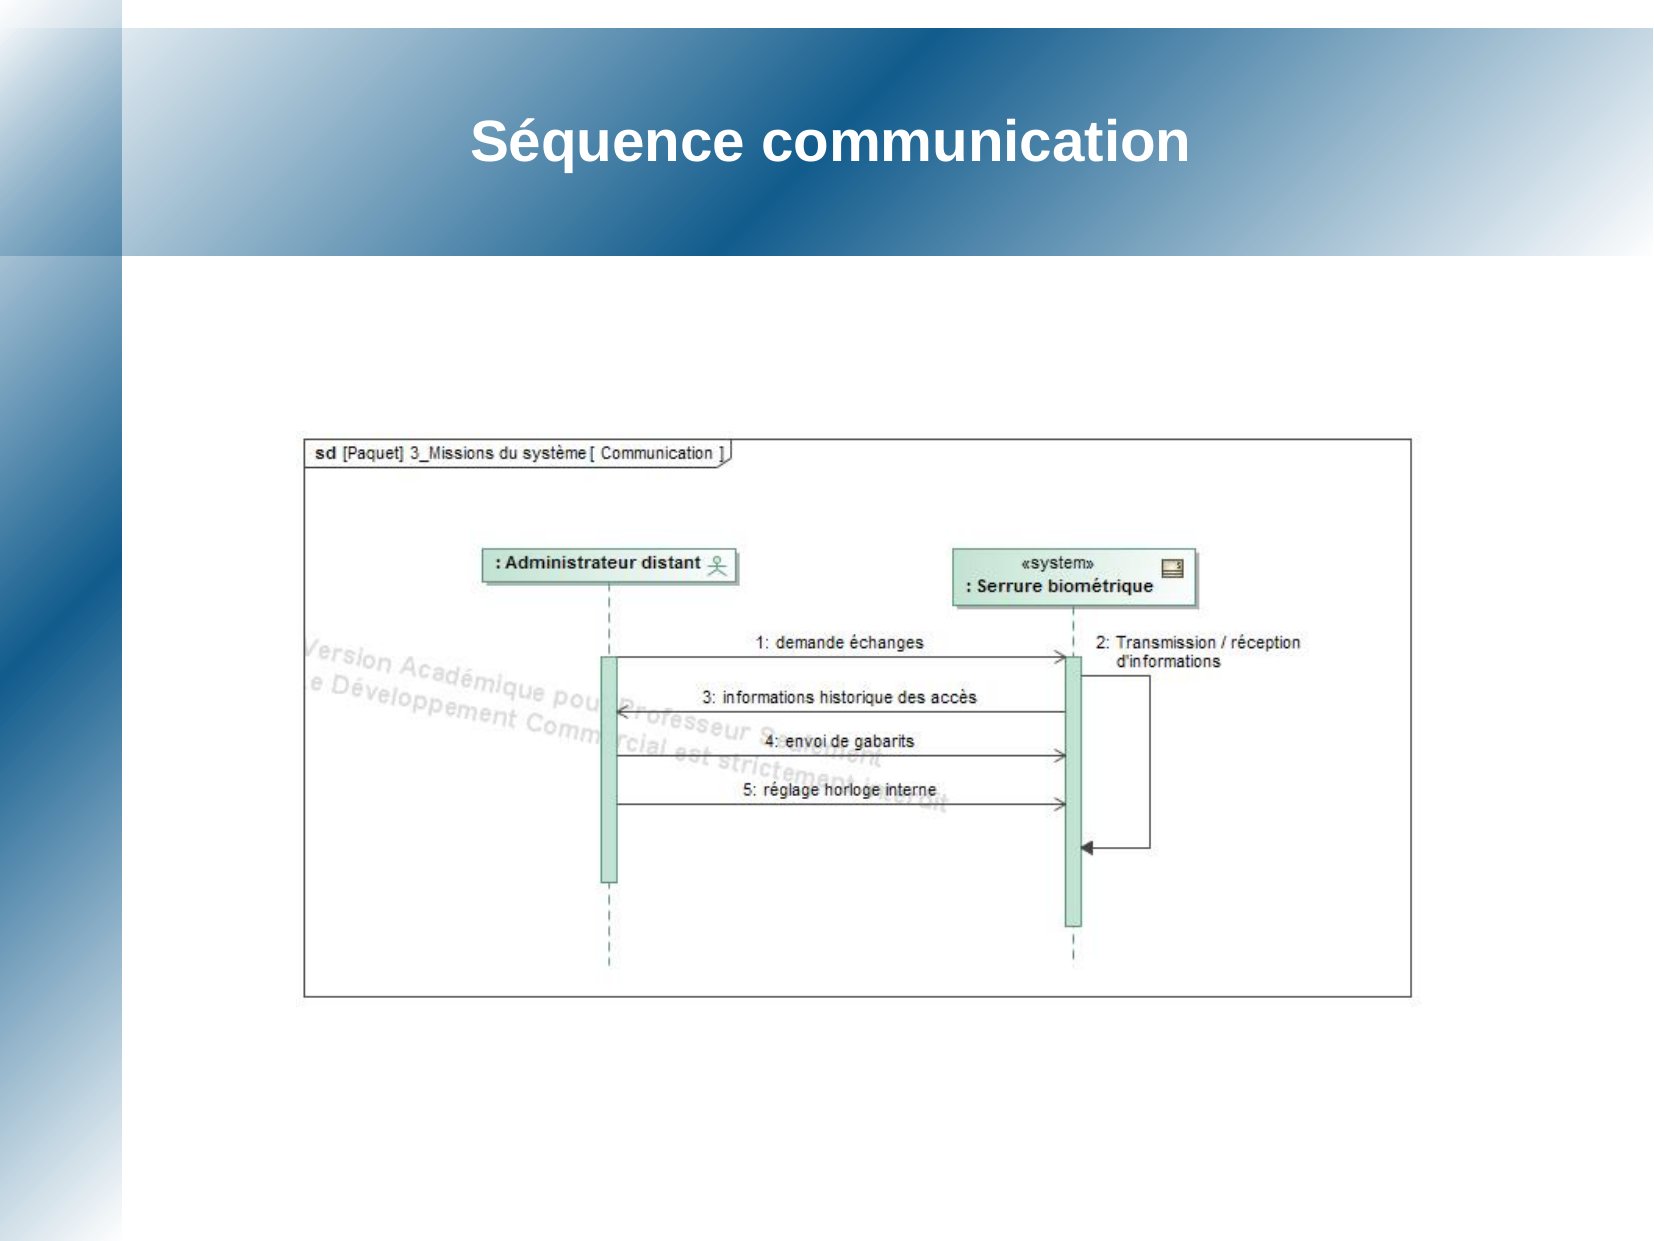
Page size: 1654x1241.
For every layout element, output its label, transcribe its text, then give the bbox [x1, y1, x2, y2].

title Séquence communication [125, 45, 1537, 238]
subtitle [127, 323, 1603, 1167]
